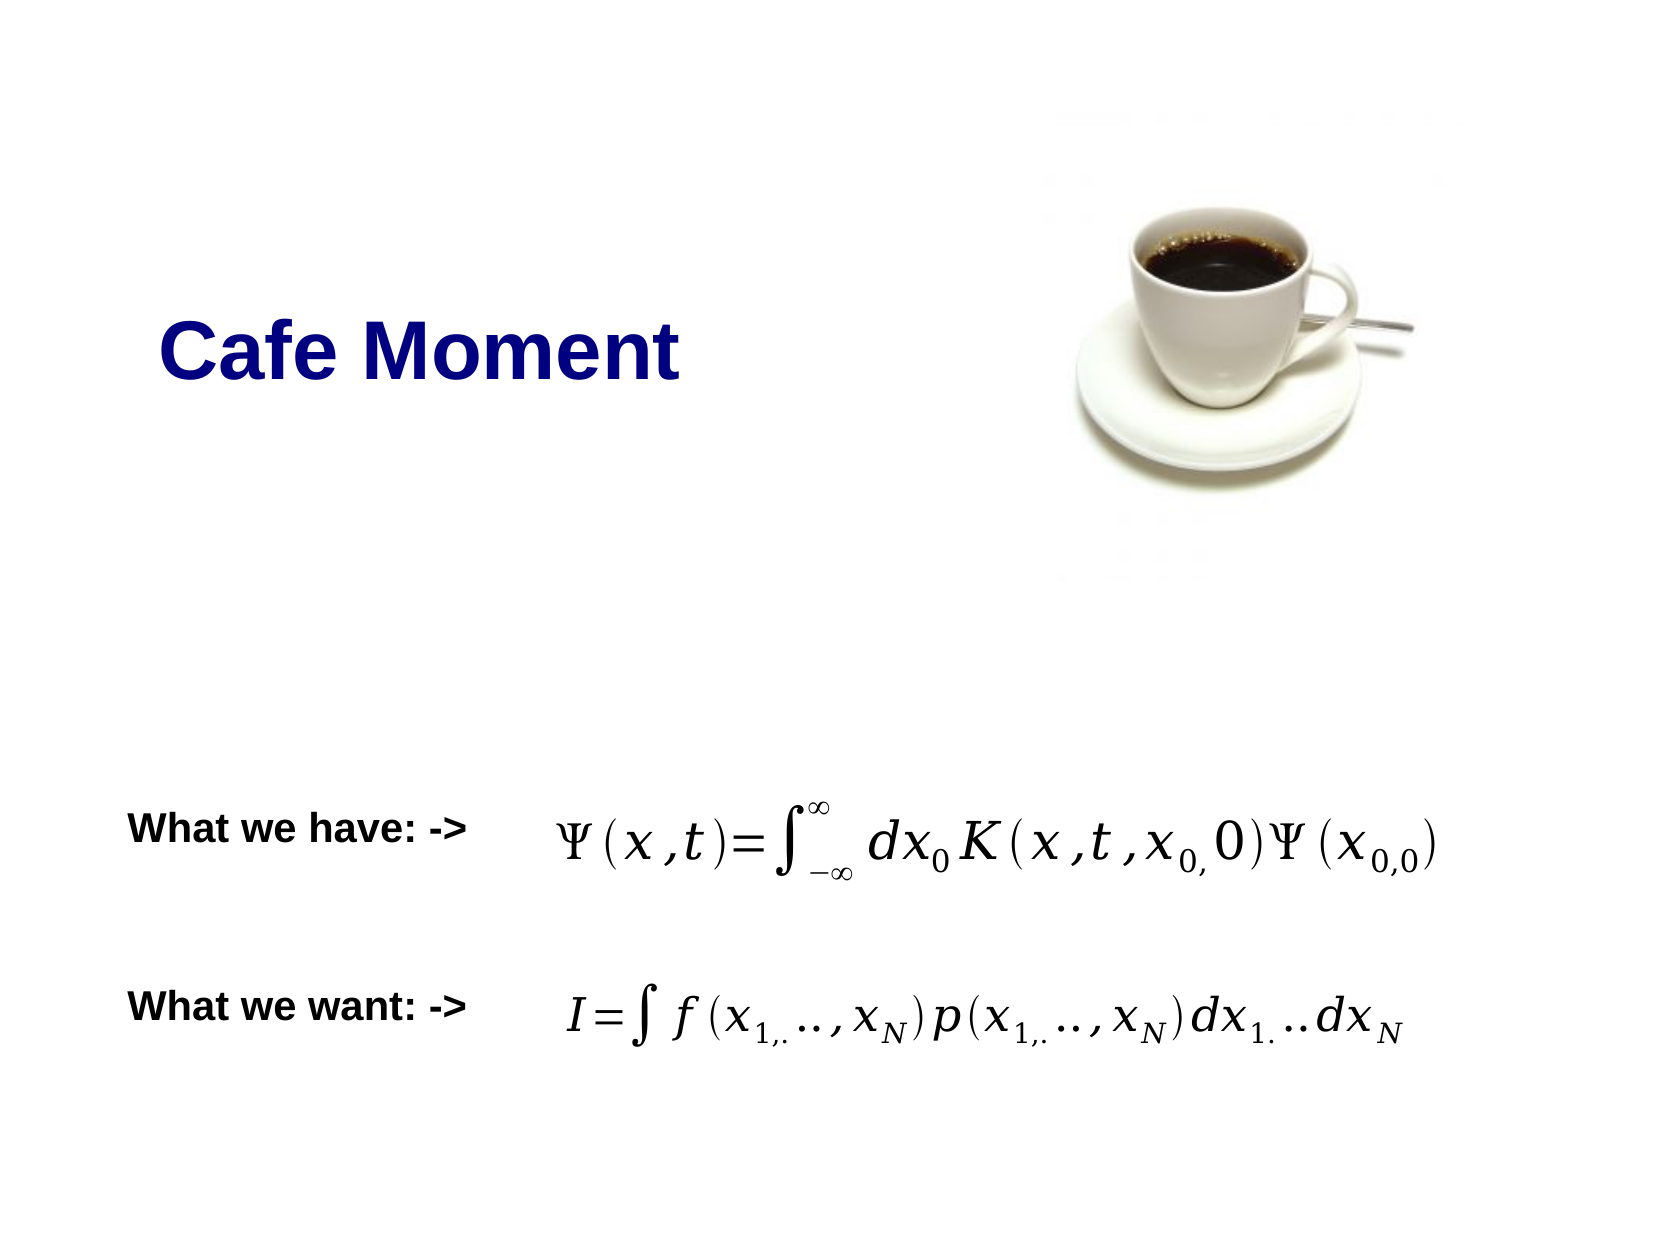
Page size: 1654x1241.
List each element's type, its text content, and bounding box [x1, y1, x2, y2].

text_box What we have: -> [112, 797, 601, 867]
picture [993, 112, 1463, 582]
text_box What we want: -> [112, 975, 601, 1044]
chart [552, 979, 1414, 1051]
chart [543, 787, 1451, 889]
title Cafe Moment [112, 247, 751, 455]
